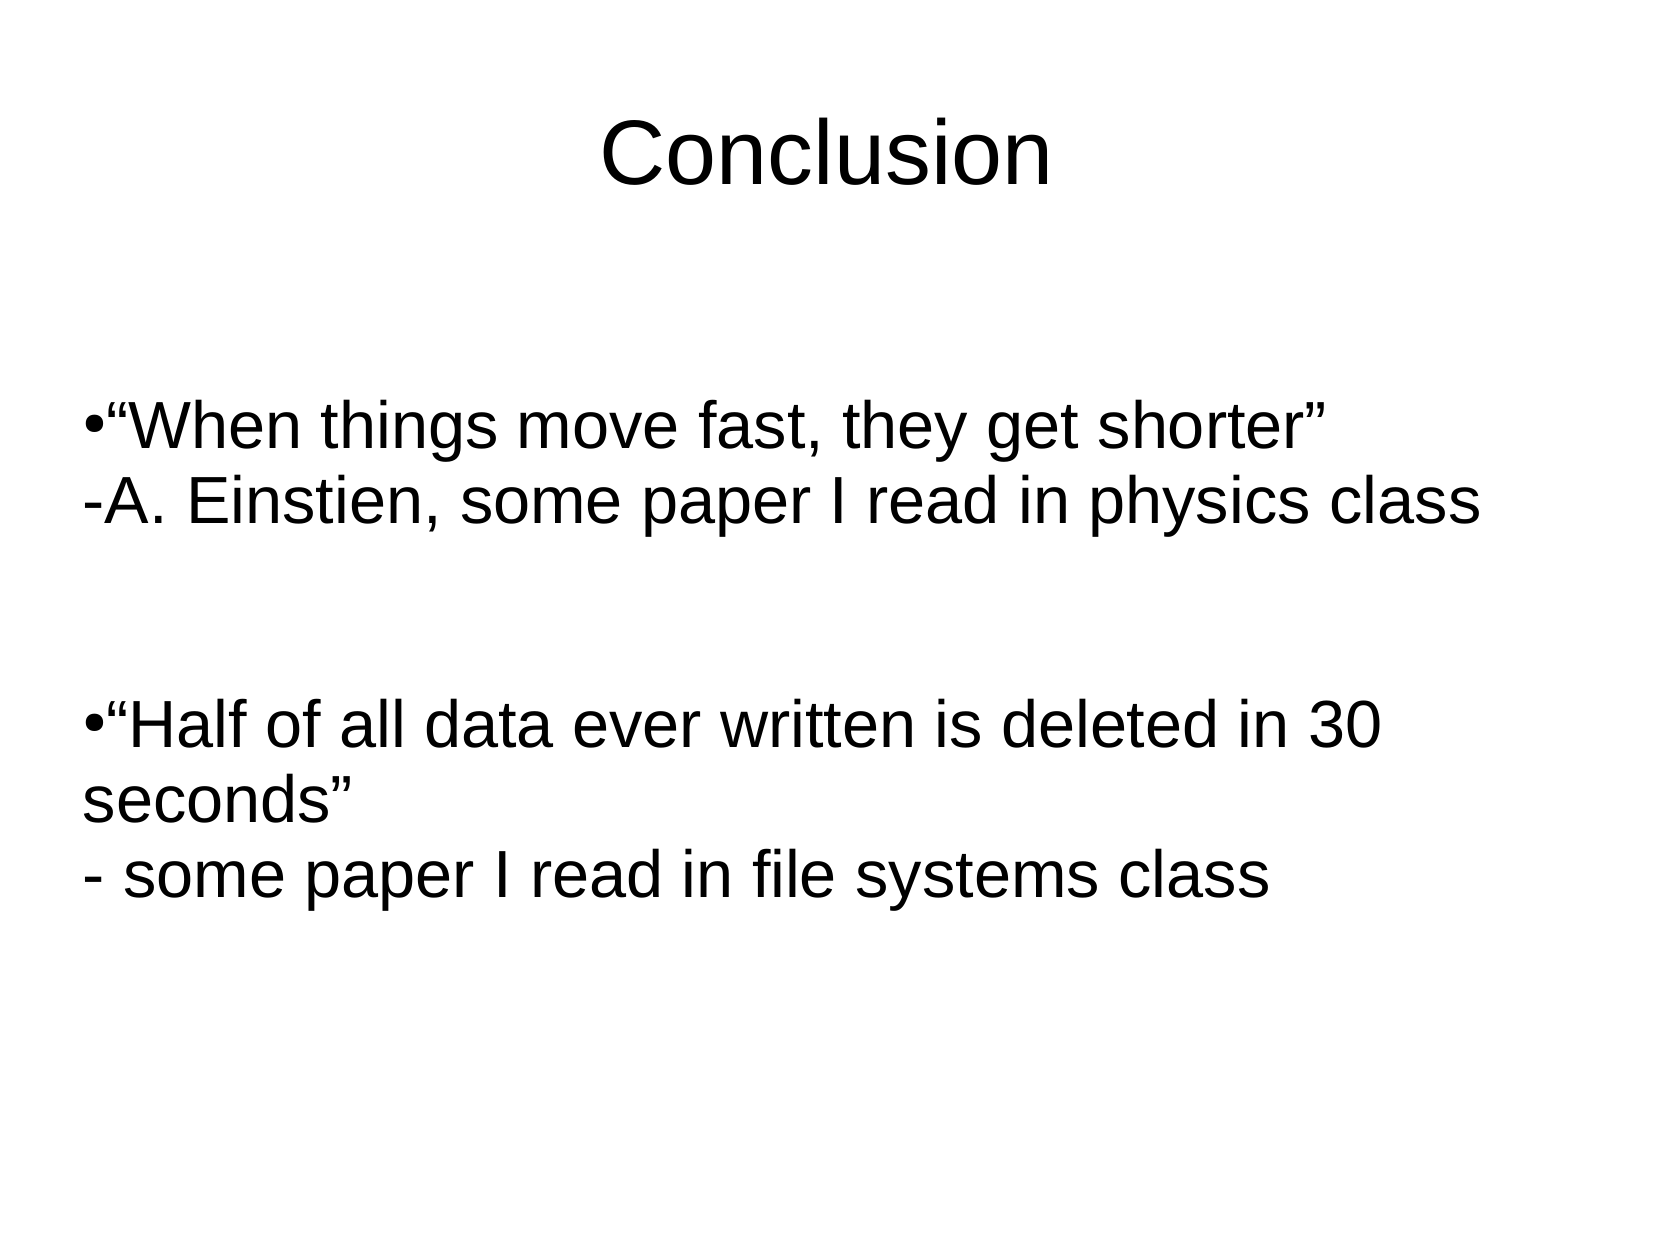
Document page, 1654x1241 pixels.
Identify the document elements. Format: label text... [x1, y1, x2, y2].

title Conclusion [82, 49, 1571, 257]
subtitle “When things move fast, they get shorter” -A. Einstien, some paper I read in physics class “Half of all data ever written is deleted in 30 seconds” - some paper I read in file systems class [82, 290, 1538, 1010]
